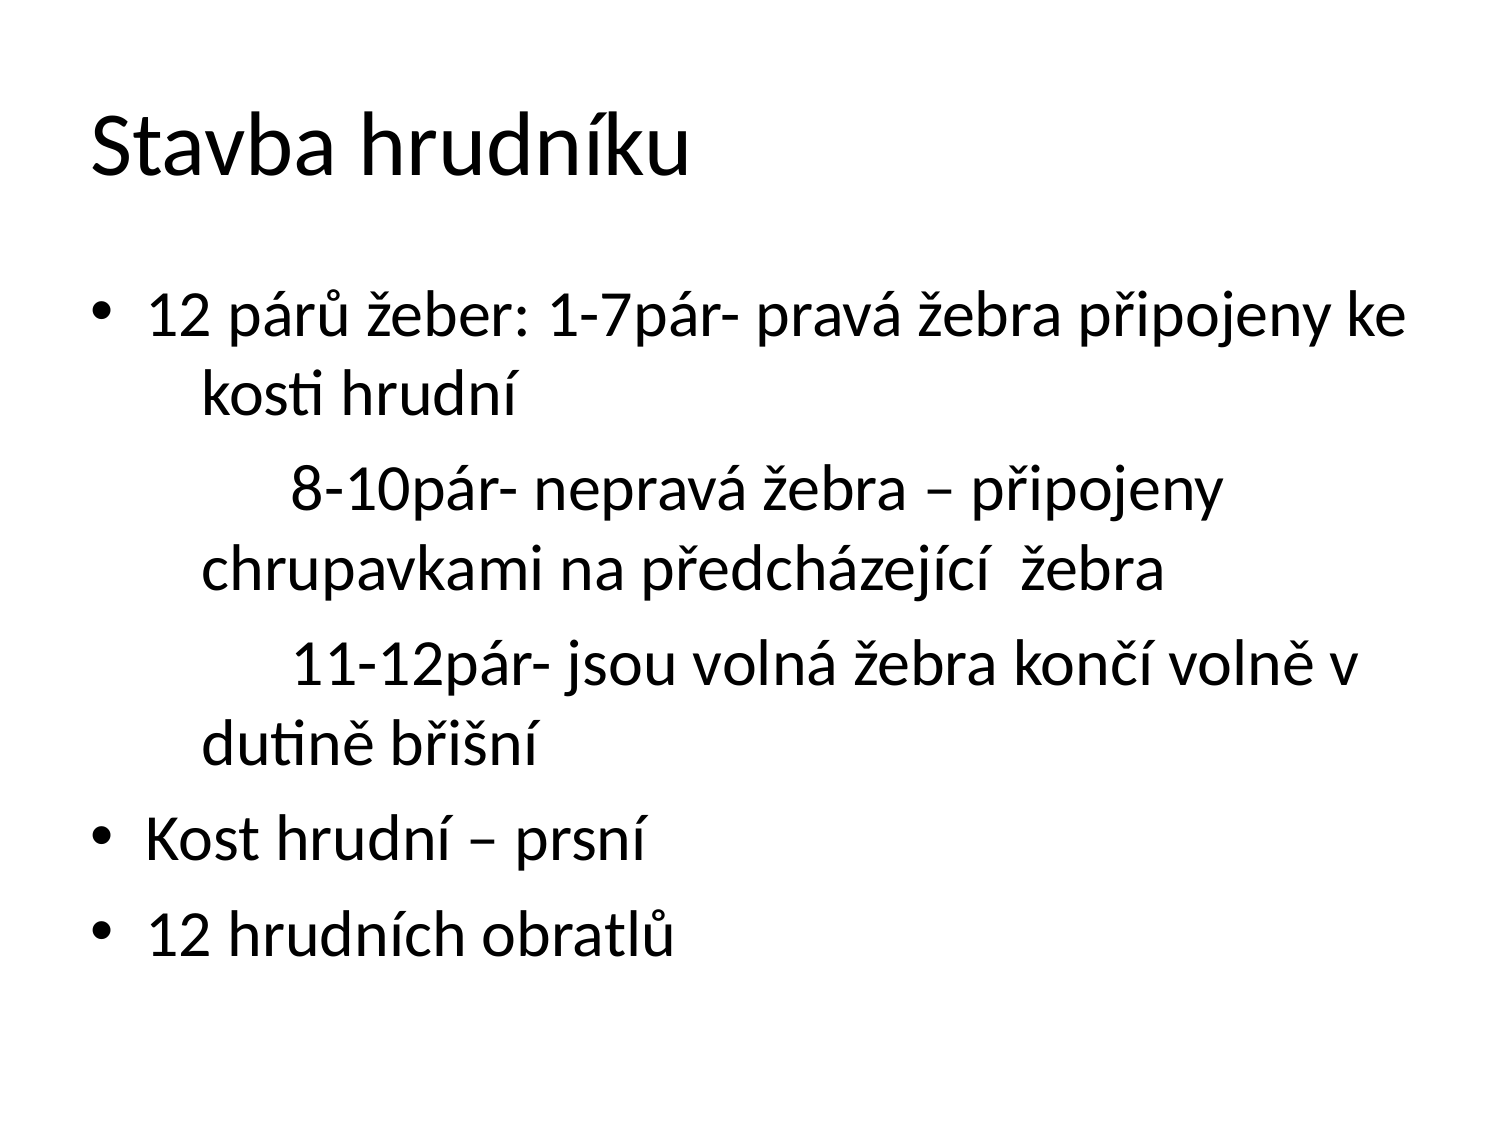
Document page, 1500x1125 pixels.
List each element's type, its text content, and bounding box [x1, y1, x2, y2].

list 12 párů žeber: 1-7pár- pravá žebra připojeny ke kosti hrudní 8-10pár- nepravá žebra – připojeny chrupavkami na předcházející žebra 11-12pár- jsou volná žebra končí volně v dutině břišní Kost hrudní – prsní 12 hrudních obratlů [75, 262, 1426, 1005]
title Stavba hrudníku [75, 45, 1426, 233]
